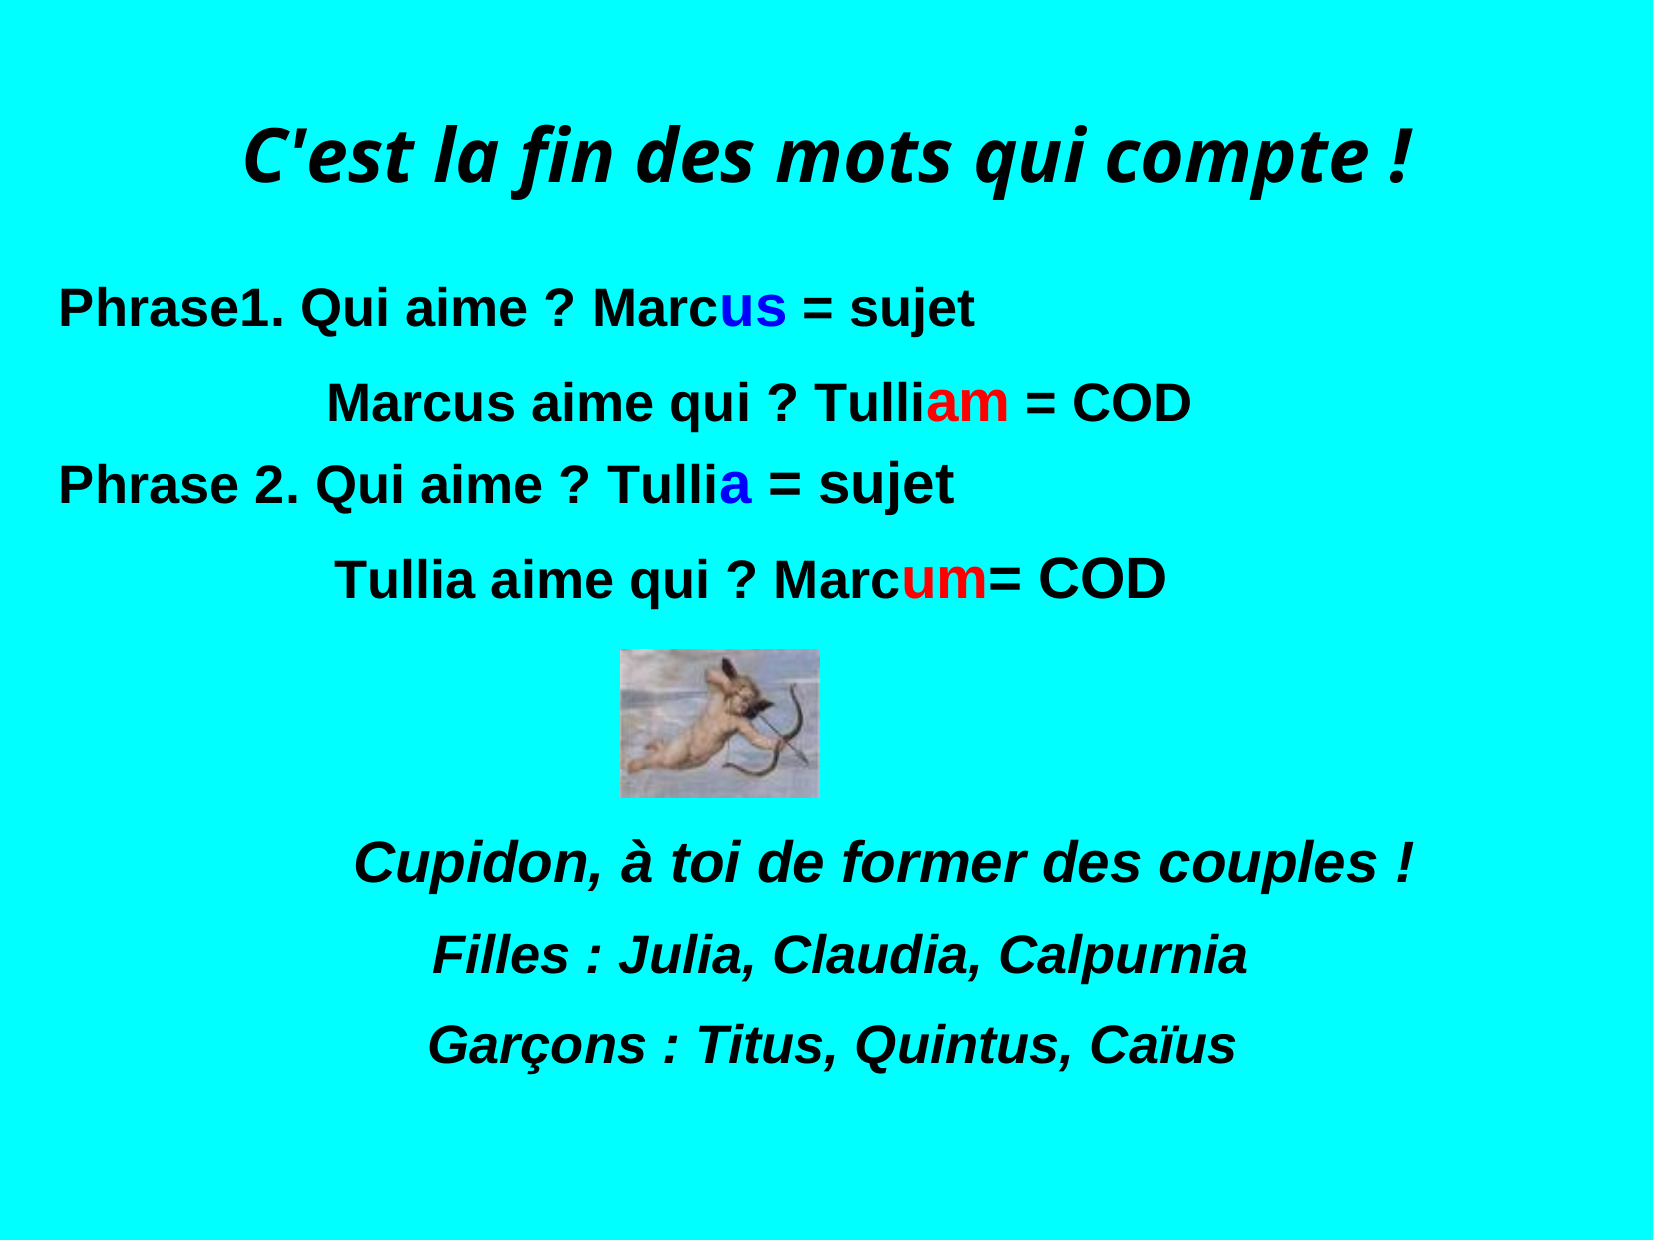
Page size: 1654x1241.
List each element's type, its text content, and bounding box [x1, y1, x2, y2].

title C'est la fin des mots qui compte ! [82, 49, 1571, 257]
picture [620, 649, 820, 798]
list Phrase1. Qui aime ? Marcus = sujet Marcus aime qui ? Tulliam = COD Phrase 2. Qui aime ? Tullia = sujet Tullia aime qui ? Marcum= COD Cupidon, à toi de former des couples ! Filles : Julia, Claudia, Calpurnia Garçons : Titus, Quintus, Caïus [59, 274, 1548, 1093]
